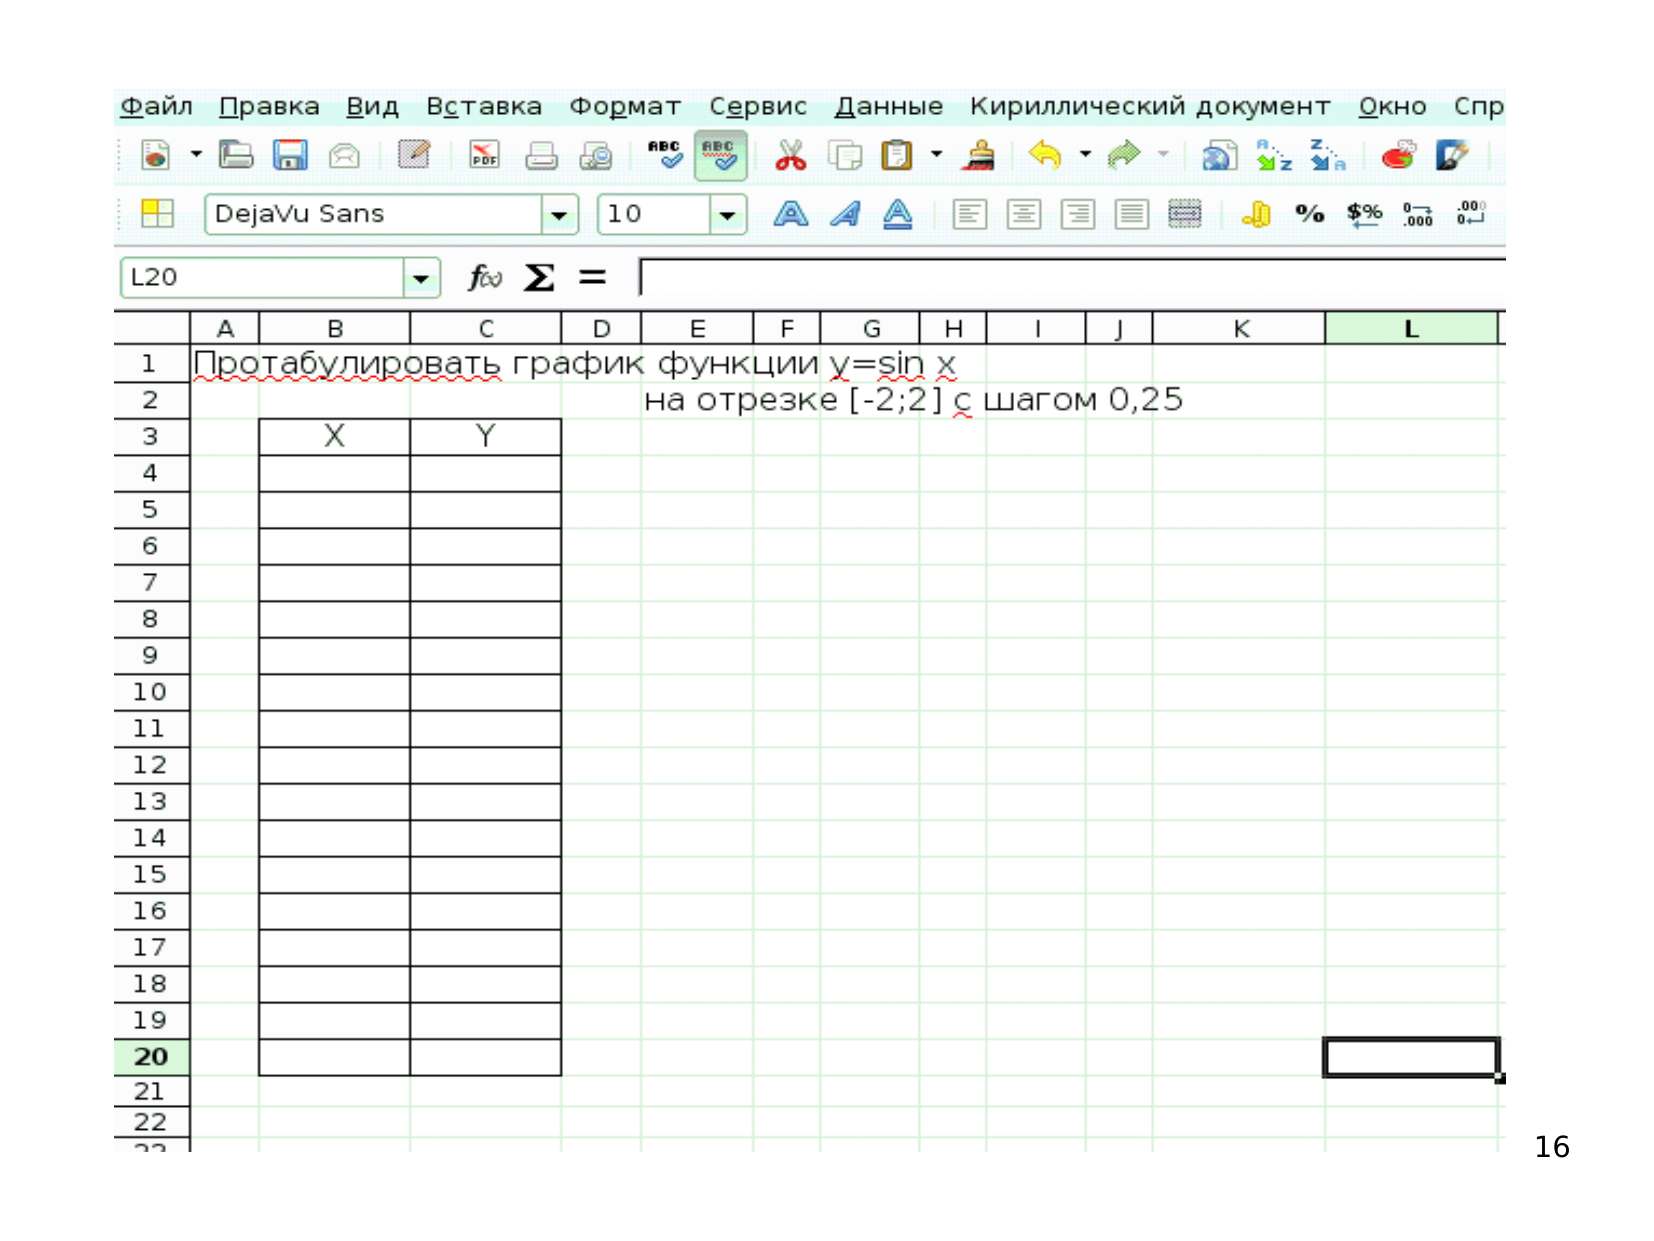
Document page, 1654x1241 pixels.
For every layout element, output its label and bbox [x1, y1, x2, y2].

picture [114, 88, 1506, 1152]
